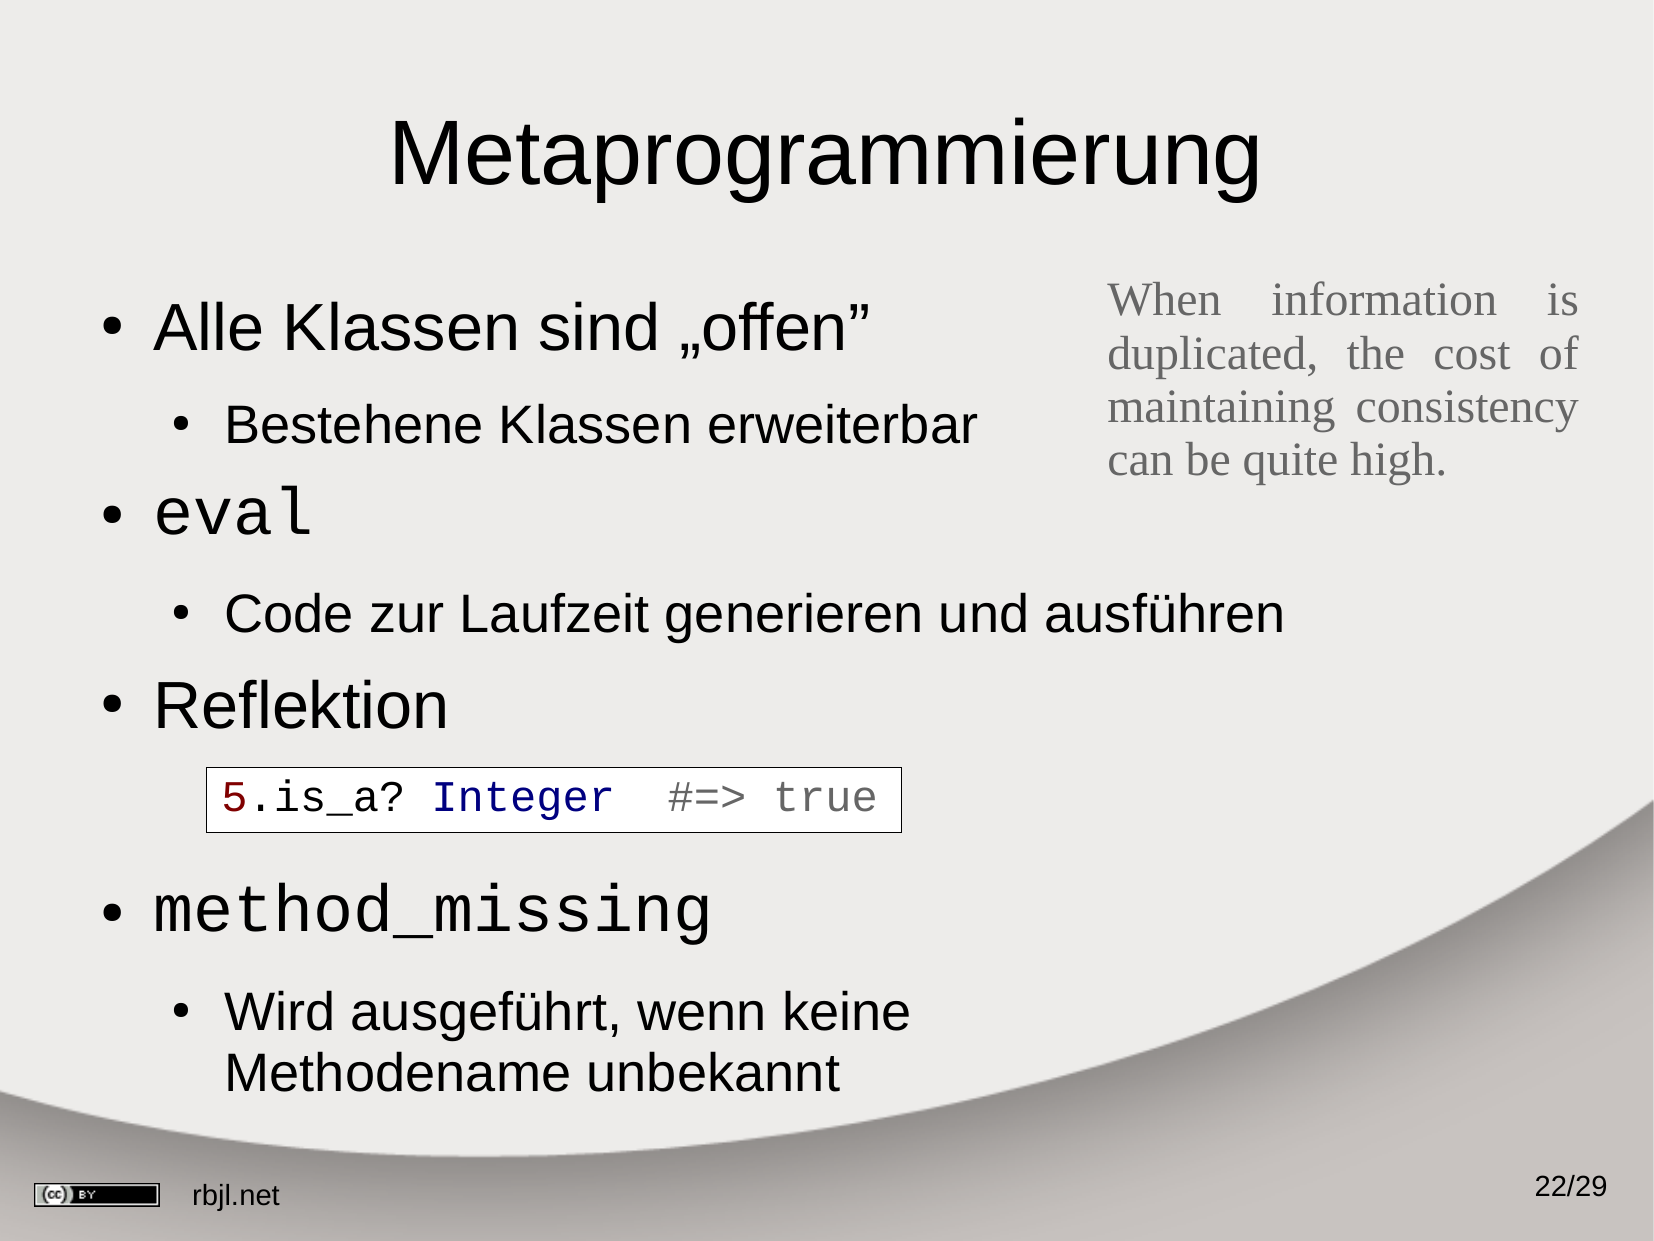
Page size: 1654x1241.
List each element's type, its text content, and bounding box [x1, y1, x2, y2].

picture [0, 0, 1654, 1241]
list Alle Klassen sind „offen” Bestehene Klassen erweiterbar eval Code zur Laufzeit generieren und ausführen Reflektion method_missing Wird ausgeführt, wenn keine Methodename unbekannt [82, 290, 1571, 1109]
title Metaprogrammierung [82, 49, 1571, 257]
text_box When information is duplicated, the cost of maintaining consistency can be quite high. [1092, 265, 1595, 494]
text_box 5.is_a? Integer #=> true [206, 767, 902, 833]
